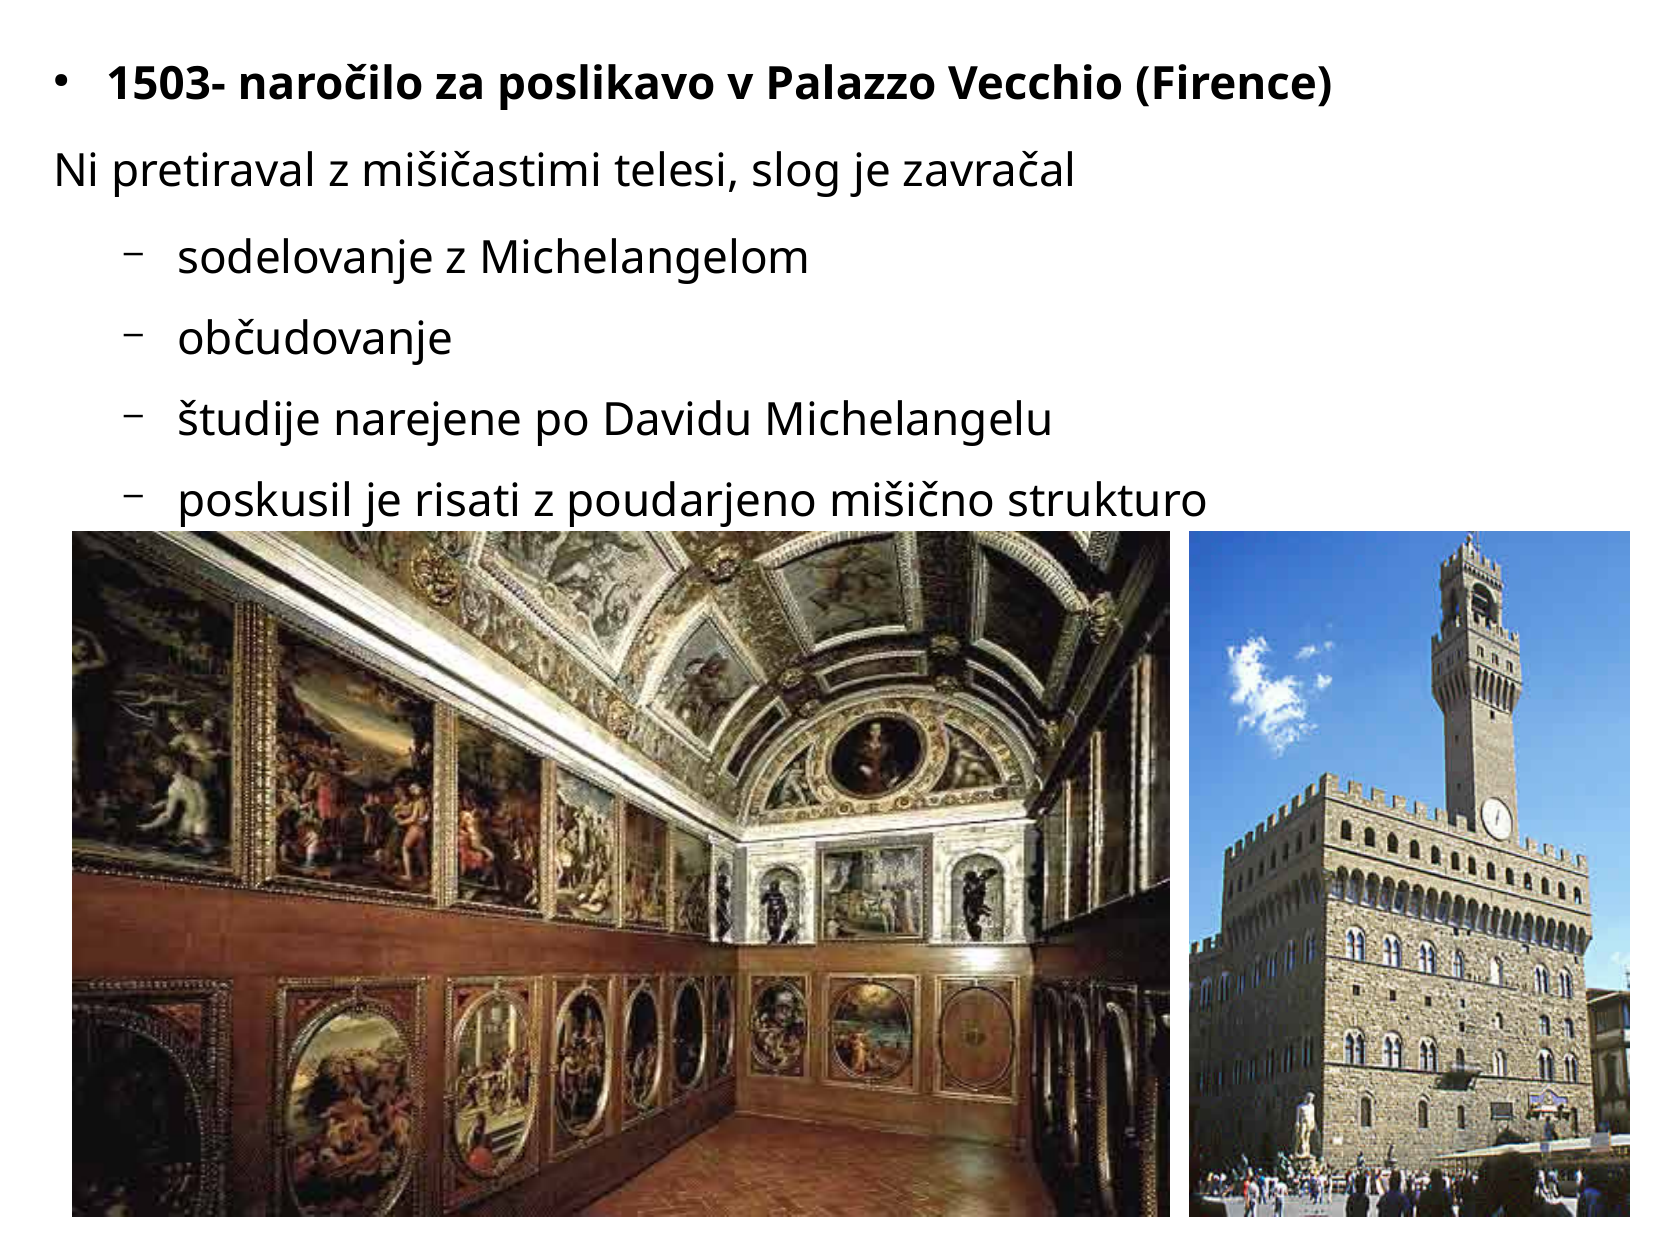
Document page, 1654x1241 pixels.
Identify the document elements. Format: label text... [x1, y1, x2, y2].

picture [72, 531, 1170, 1217]
picture [1189, 531, 1630, 1217]
list 1503- naročilo za poslikavo v Palazzo Vecchio (Firence) Ni pretiraval z mišičastimi telesi, slog je zavračal sodelovanje z Michelangelom občudovanje študije narejene po Davidu Michelangelu poskusil je risati z poudarjeno mišično strukturo [35, 47, 1607, 1193]
